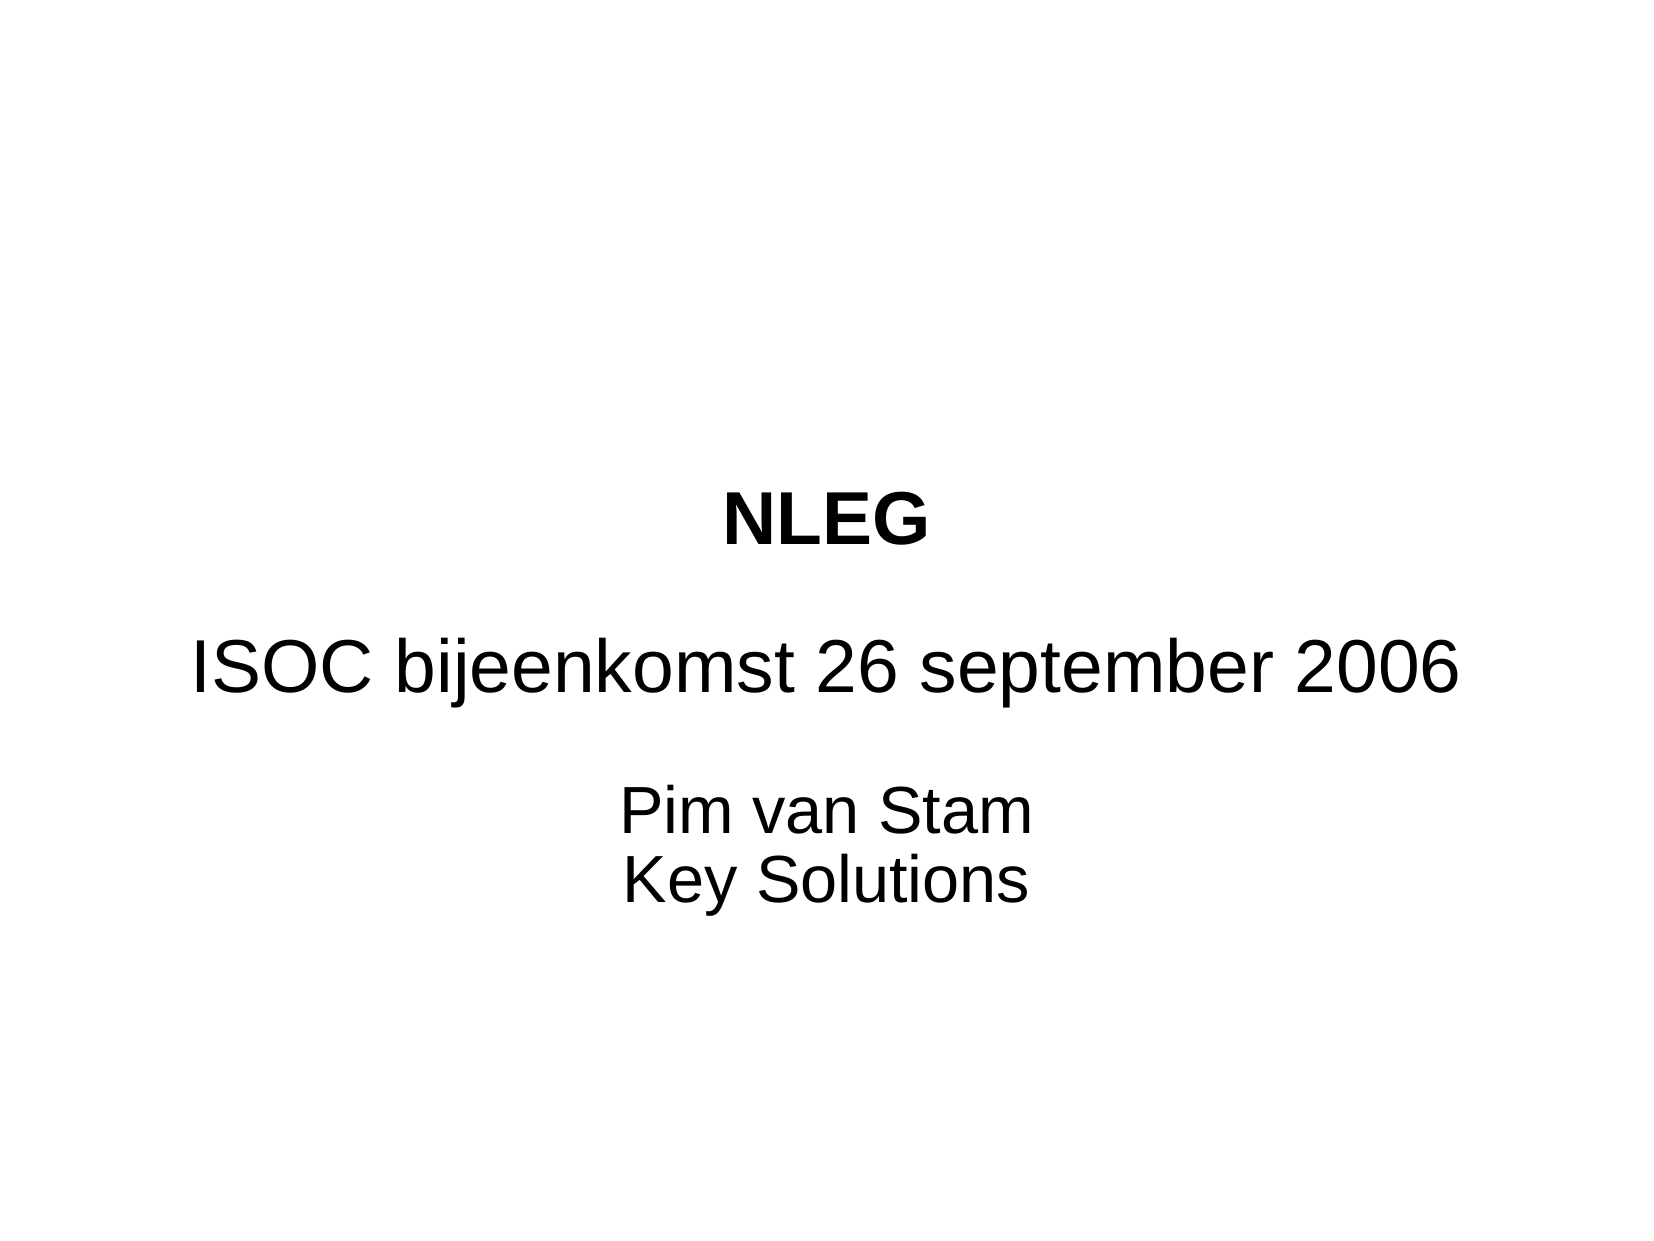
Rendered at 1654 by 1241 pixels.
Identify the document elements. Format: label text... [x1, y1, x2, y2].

subtitle NLEG ISOC bijeenkomst 26 september 2006 Pim van Stam Key Solutions [82, 297, 1571, 1102]
